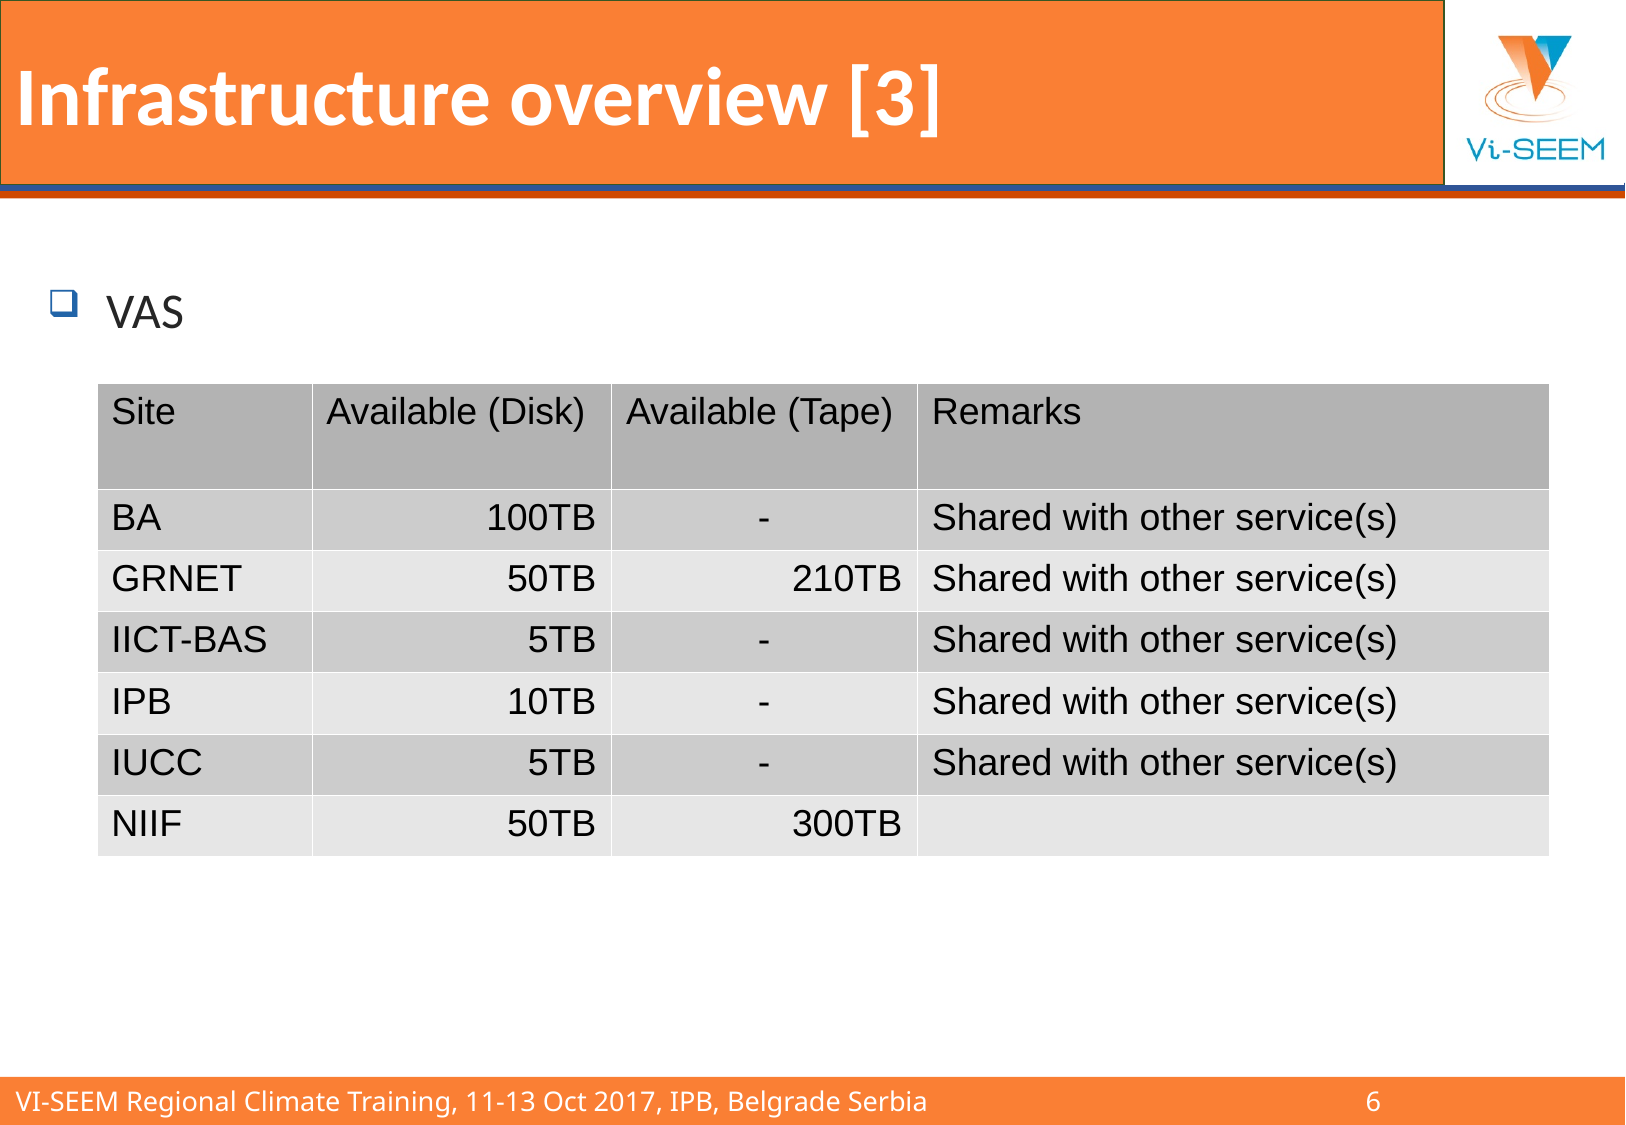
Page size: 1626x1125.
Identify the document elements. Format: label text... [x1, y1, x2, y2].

table_header Site [98, 384, 312, 489]
table_cell 100TB [313, 490, 611, 550]
title Infrastructure overview [3] [0, 0, 1445, 185]
table_cell [918, 796, 1549, 856]
table_cell 50TB [313, 796, 611, 856]
table_cell BA [98, 490, 312, 550]
table_cell 10TB [313, 673, 611, 734]
table_cell IICT-BAS [98, 612, 312, 672]
table_cell GRNET [98, 551, 312, 611]
table_cell NIIF [98, 796, 312, 856]
table_header Available (Tape) [612, 384, 917, 489]
table_cell 50TB [313, 551, 611, 611]
list VAS [31, 271, 1593, 1076]
table_cell IPB [98, 673, 312, 734]
picture [1445, 0, 1624, 185]
table_cell 5TB [313, 612, 611, 672]
table_cell 5TB [313, 735, 611, 795]
table_cell Shared with other service(s) [918, 490, 1549, 550]
table_header Available (Disk) [313, 384, 611, 489]
table_cell IUCC [98, 735, 312, 795]
table_cell Shared with other service(s) [918, 612, 1549, 672]
table_cell 210TB [612, 551, 917, 611]
footer VI-SEEM Regional Climate Training, 11-13 Oct 2017, IPB, Belgrade Serbia <number> [0, 1076, 1625, 1125]
table_cell 300TB [612, 796, 917, 856]
table_cell - [612, 735, 917, 795]
table_cell Shared with other service(s) [918, 735, 1549, 795]
table_cell Shared with other service(s) [918, 551, 1549, 611]
table_cell Shared with other service(s) [918, 673, 1549, 734]
table_header Remarks [918, 384, 1549, 489]
table_cell - [612, 612, 917, 672]
table_cell - [612, 490, 917, 550]
table_cell - [612, 673, 917, 734]
